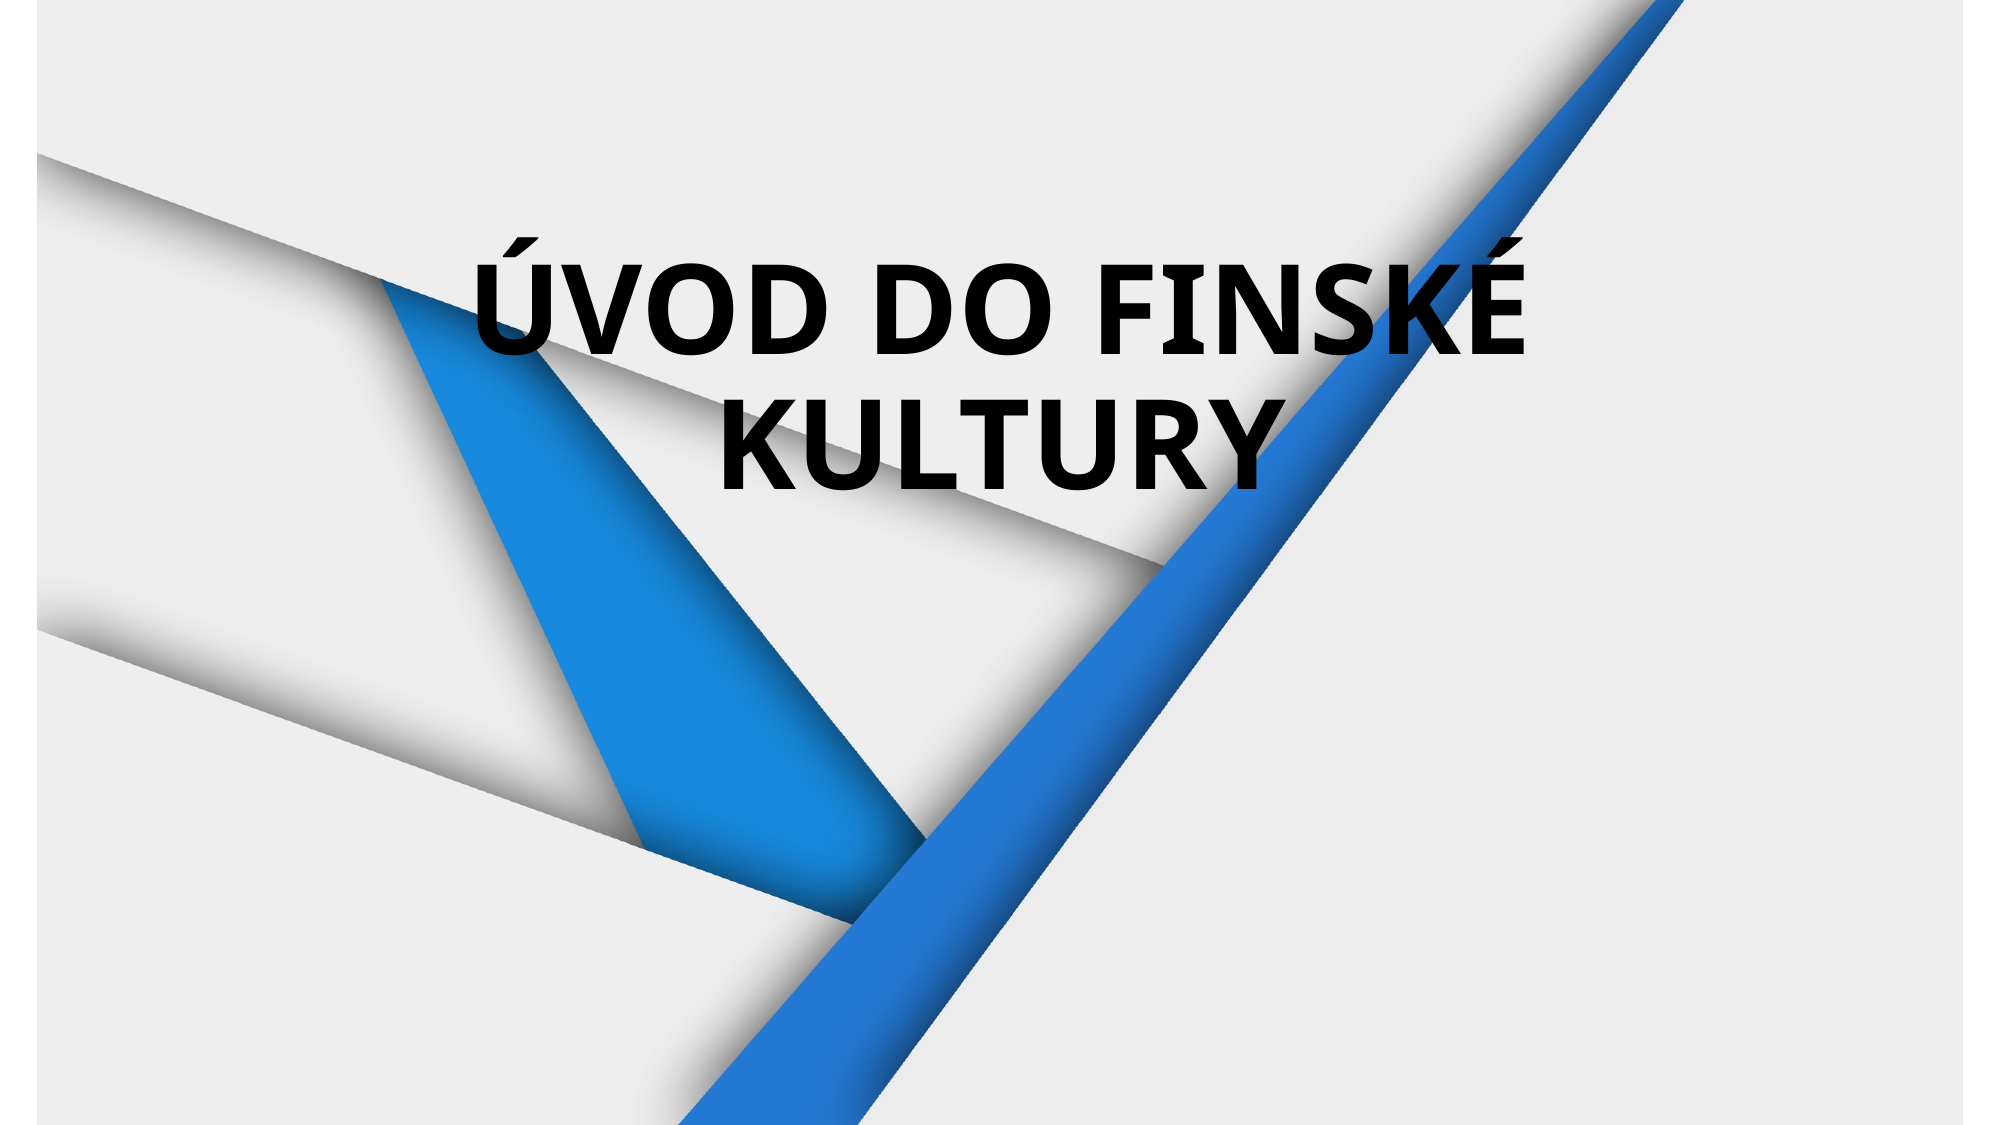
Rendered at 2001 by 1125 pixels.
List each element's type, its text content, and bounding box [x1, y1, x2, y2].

picture [37, 0, 1963, 1125]
title Úvod do finské kultury [249, 132, 1750, 525]
